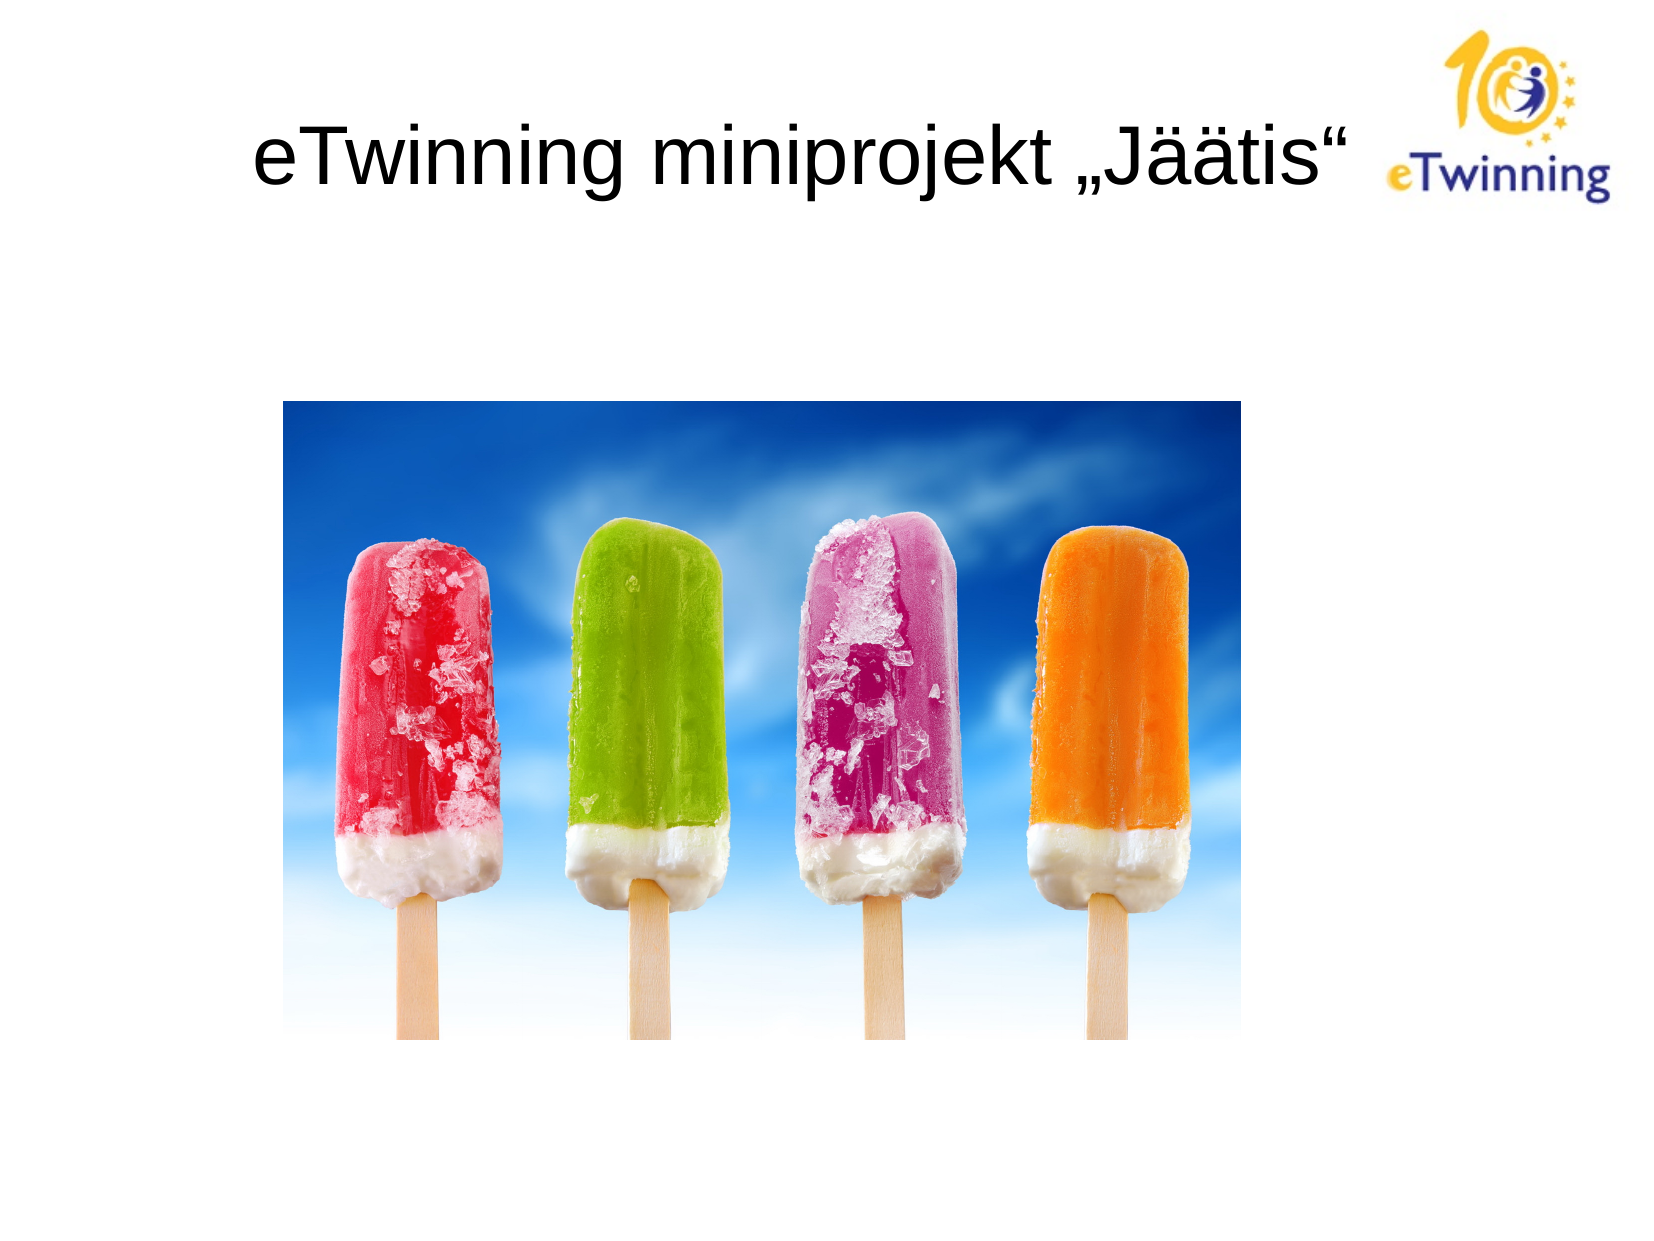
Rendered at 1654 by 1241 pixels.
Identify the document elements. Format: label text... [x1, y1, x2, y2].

picture [1356, 10, 1654, 225]
title eTwinning miniprojekt „Jäätis“ [82, 49, 1571, 257]
subtitle JÄÄTIS [82, 290, 1571, 1109]
picture [283, 401, 1241, 1040]
